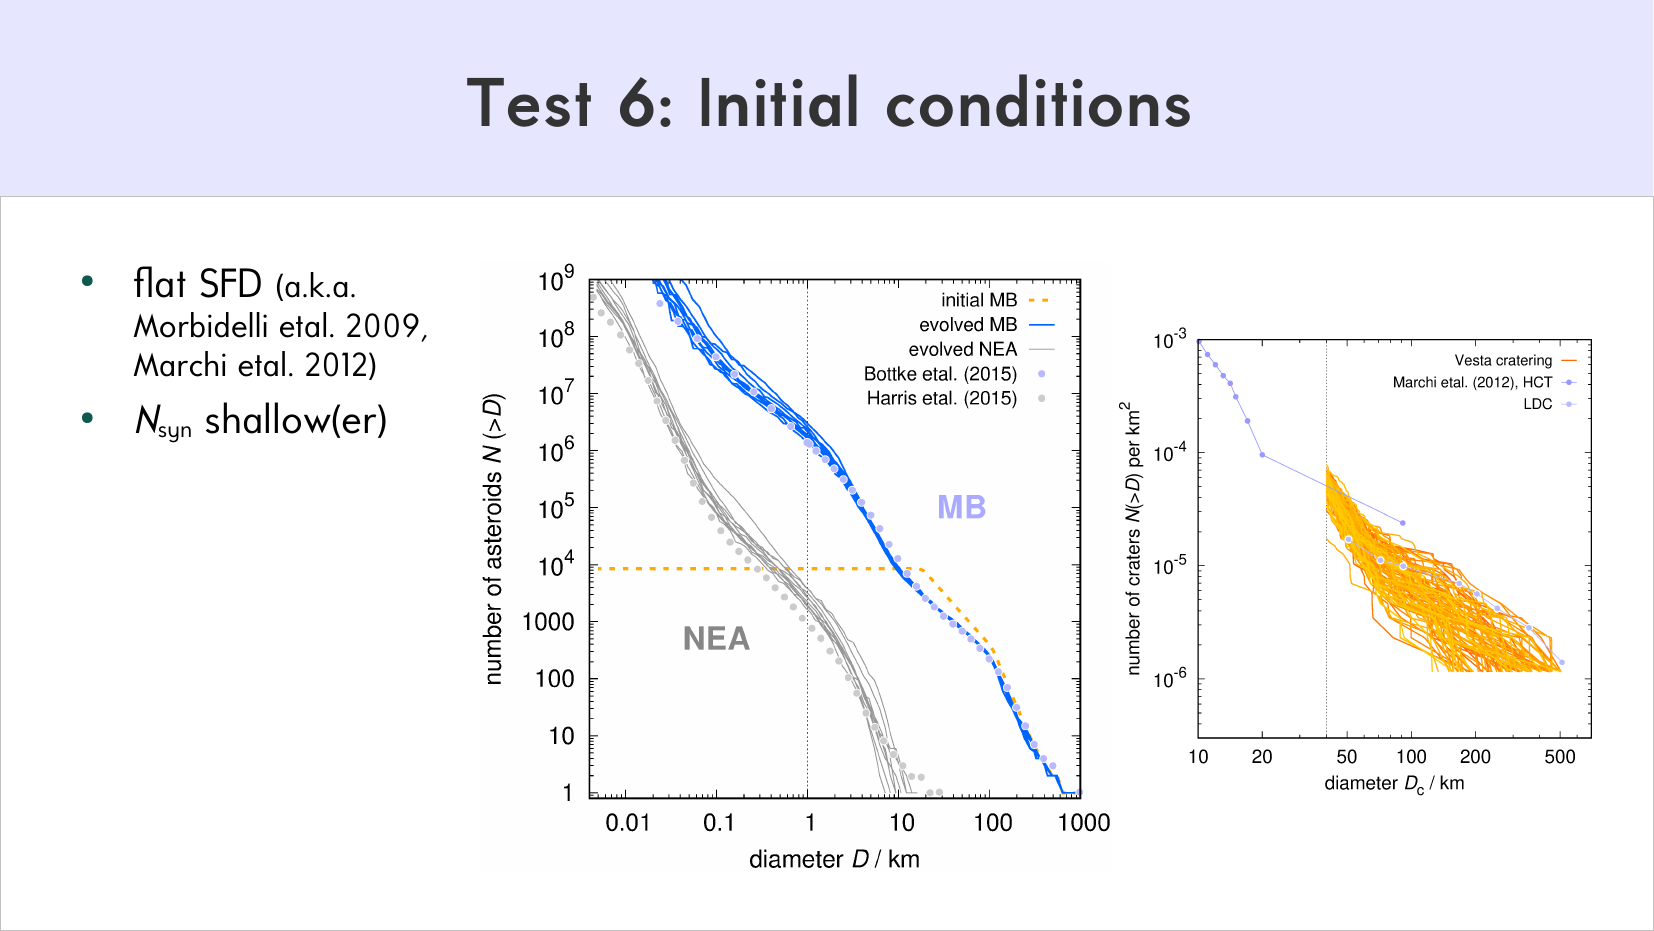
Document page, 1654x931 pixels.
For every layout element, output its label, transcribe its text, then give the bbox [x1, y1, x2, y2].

list flat SFD (a.k.a. Morbidelli etal. 2009, Marchi etal. 2012) Nsyn shallow(er) [62, 258, 511, 798]
picture [480, 262, 1111, 871]
picture [1117, 326, 1605, 798]
title Test 6: Initial conditions [124, 23, 1537, 179]
